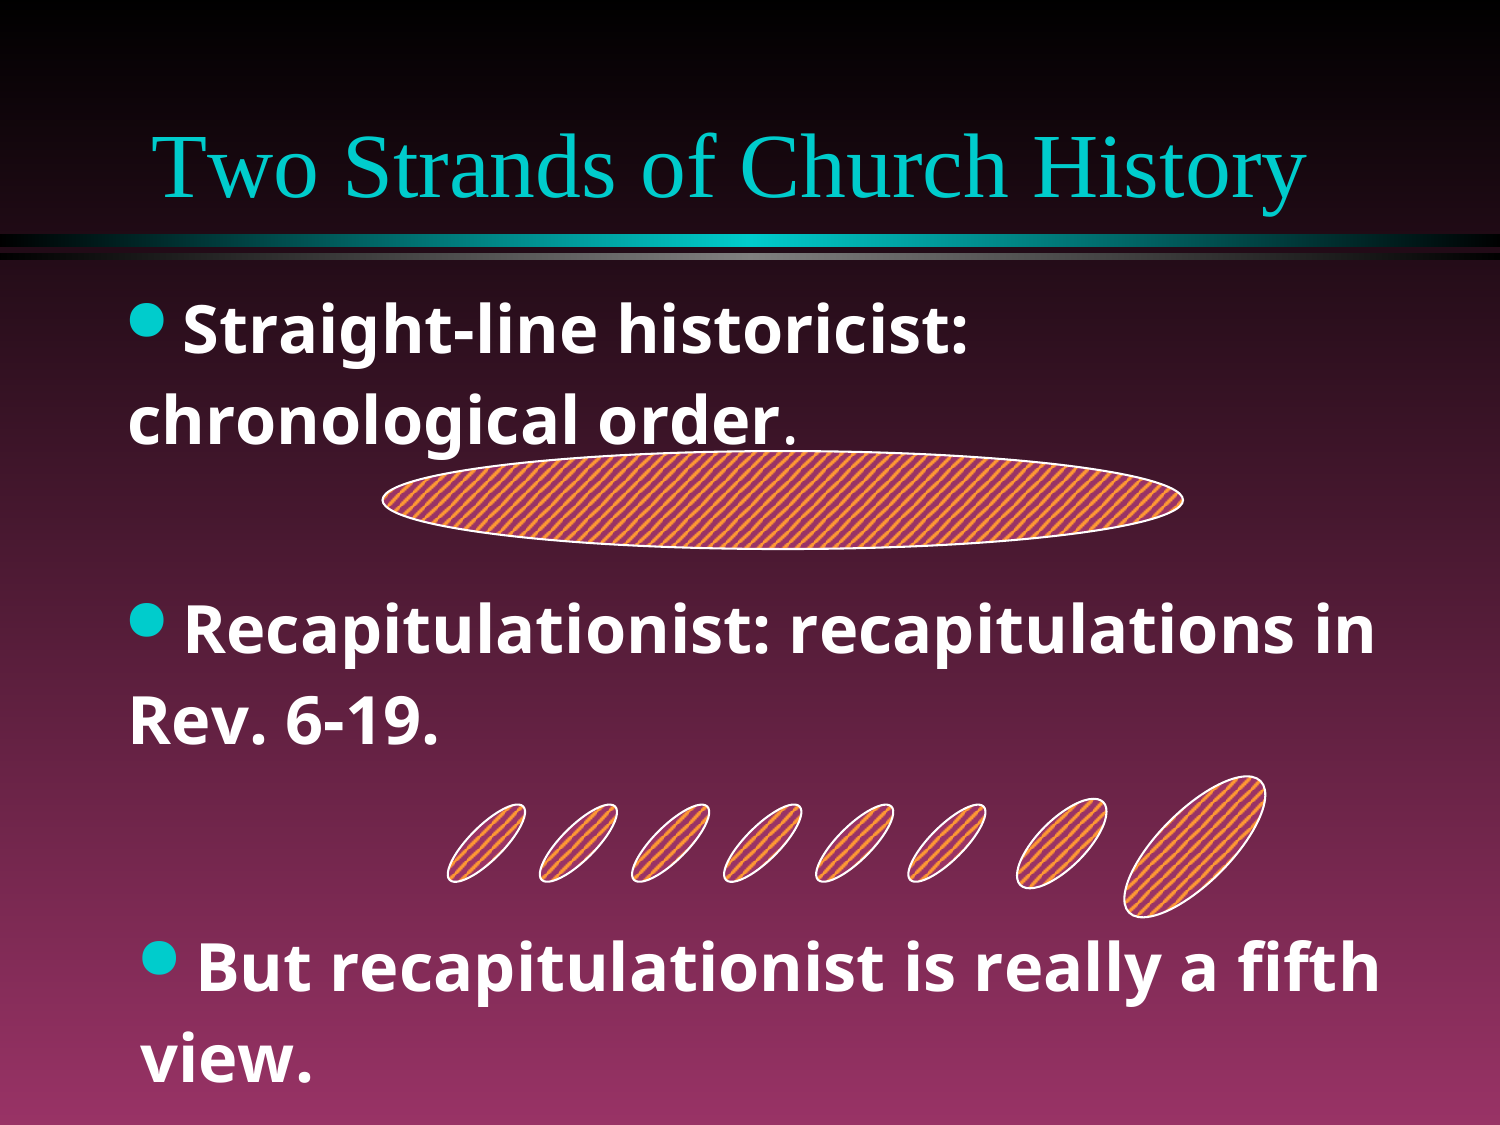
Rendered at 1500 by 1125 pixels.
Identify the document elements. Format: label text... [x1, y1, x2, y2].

text_box [908, 804, 986, 882]
text_box [1016, 798, 1107, 889]
text_box Recapitulationist: recapitulations in Rev. 6-19. [112, 574, 1450, 772]
text_box [632, 804, 710, 882]
text_box [382, 451, 1184, 550]
text_box [816, 804, 894, 882]
text_box [447, 804, 526, 882]
text_box Straight-line historicist: chronological order. [112, 274, 1363, 472]
title Two Strands of Church History [39, 37, 1422, 225]
text_box [539, 804, 617, 882]
text_box [1124, 776, 1266, 912]
text_box But recapitulationist is really a fifth view. [125, 912, 1450, 1110]
text_box [724, 804, 802, 882]
